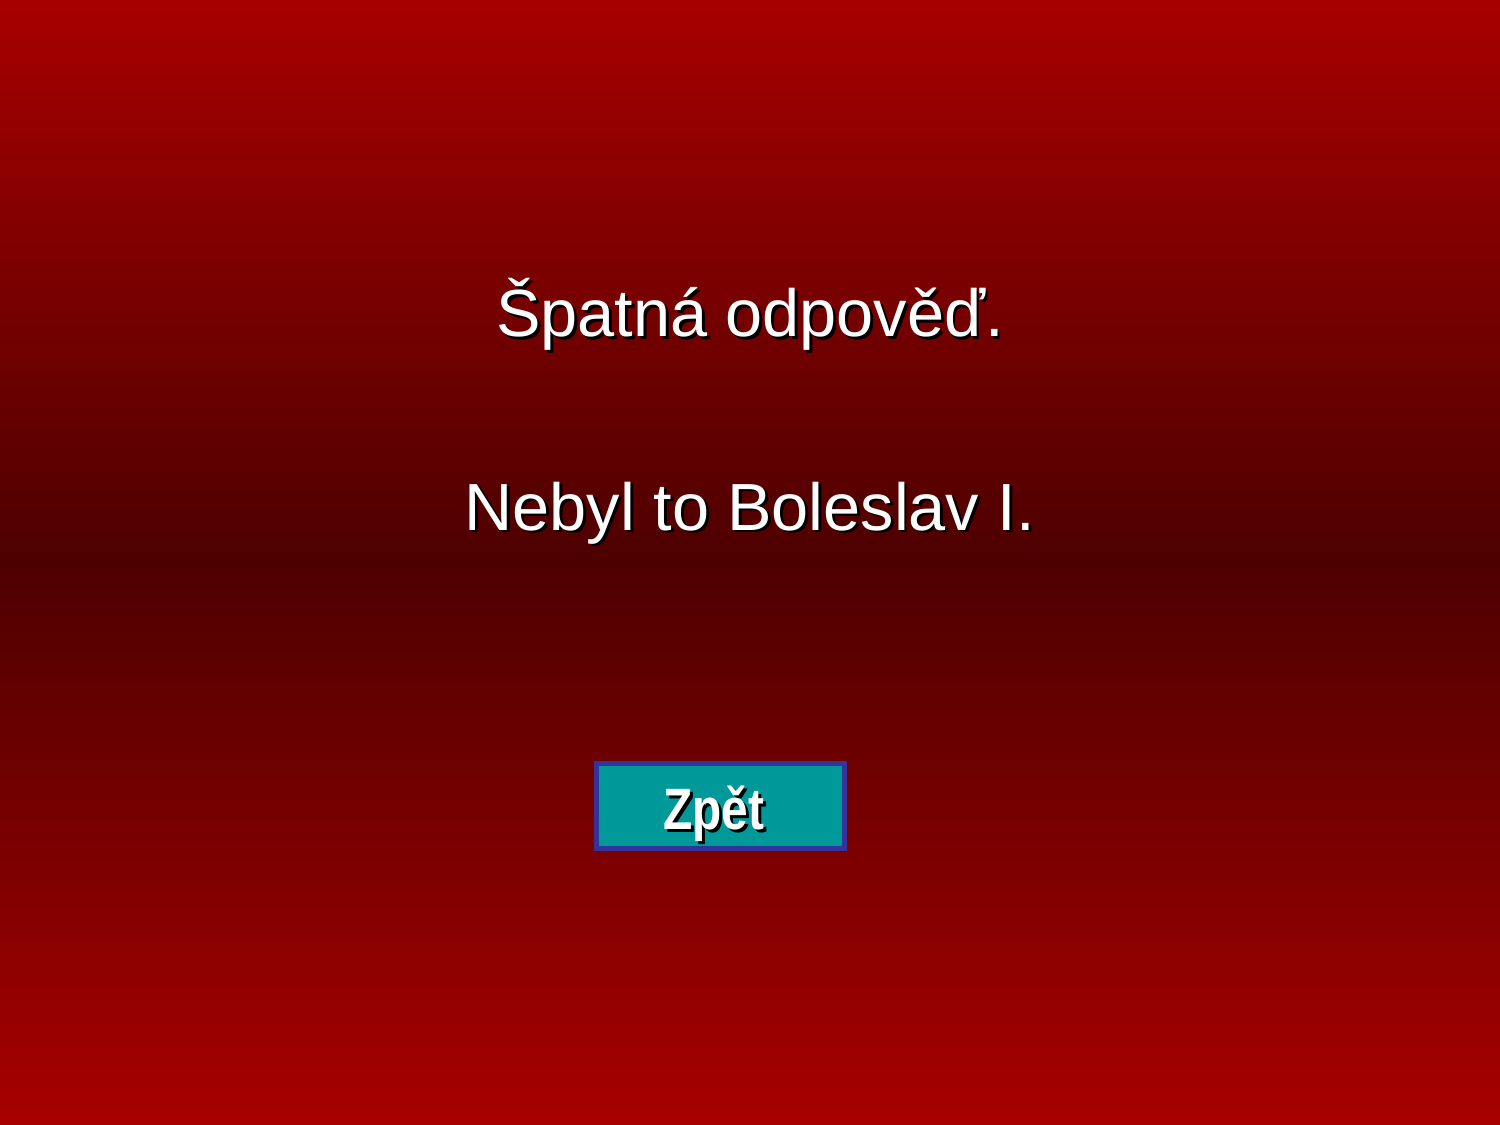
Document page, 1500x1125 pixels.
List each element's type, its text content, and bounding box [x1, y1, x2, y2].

list Špatná odpověď. Nebyl to Boleslav I. [75, 262, 1426, 1006]
text_box Zpět [596, 763, 845, 849]
